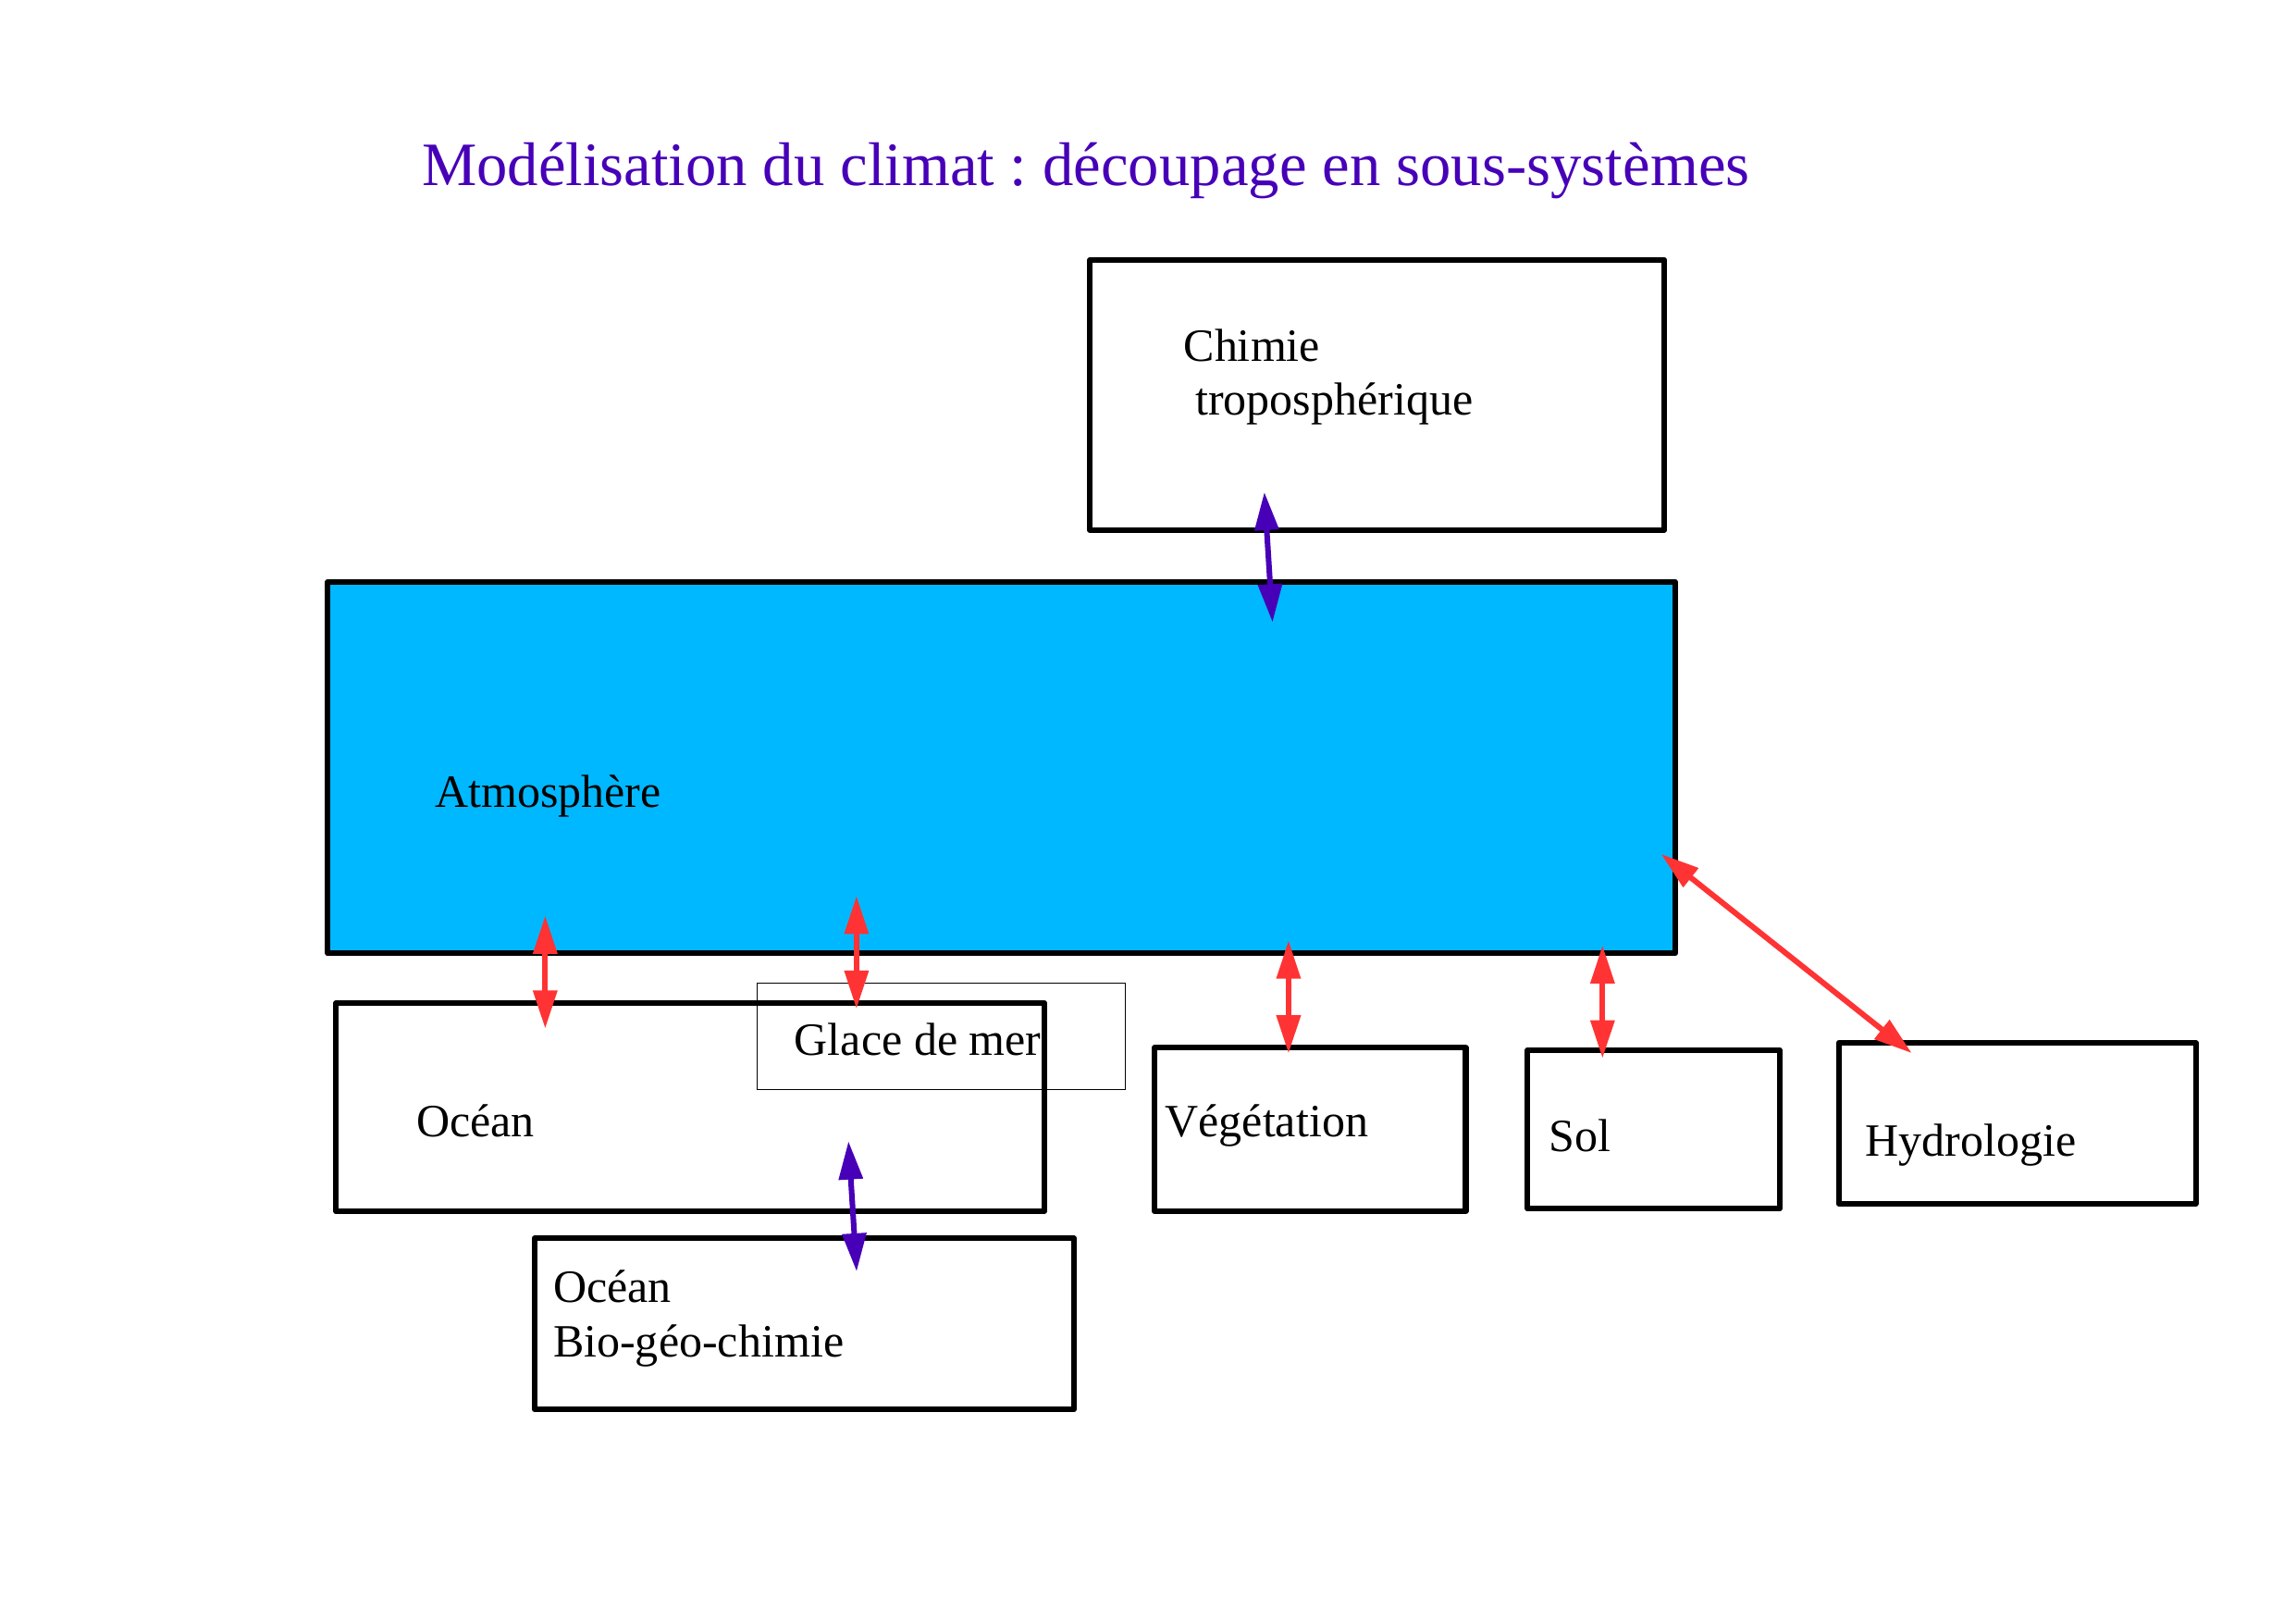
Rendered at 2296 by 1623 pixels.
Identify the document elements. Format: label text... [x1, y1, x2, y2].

text_box Atmosphère [435, 762, 759, 837]
text_box Hydrologie [1865, 1111, 2167, 1186]
text_box Modélisation du climat : découpage en sous-systèmes [421, 126, 1911, 225]
text_box Océan [416, 1092, 586, 1167]
text_box Sol [1549, 1107, 1657, 1182]
text_box Glace de mer [795, 1010, 1043, 1072]
text_box Chimie troposphérique [1183, 316, 1537, 469]
text_box Végétation [1165, 1092, 1456, 1167]
text_box [327, 581, 1675, 954]
text_box Océan Bio-géo-chimie [553, 1258, 1117, 1411]
